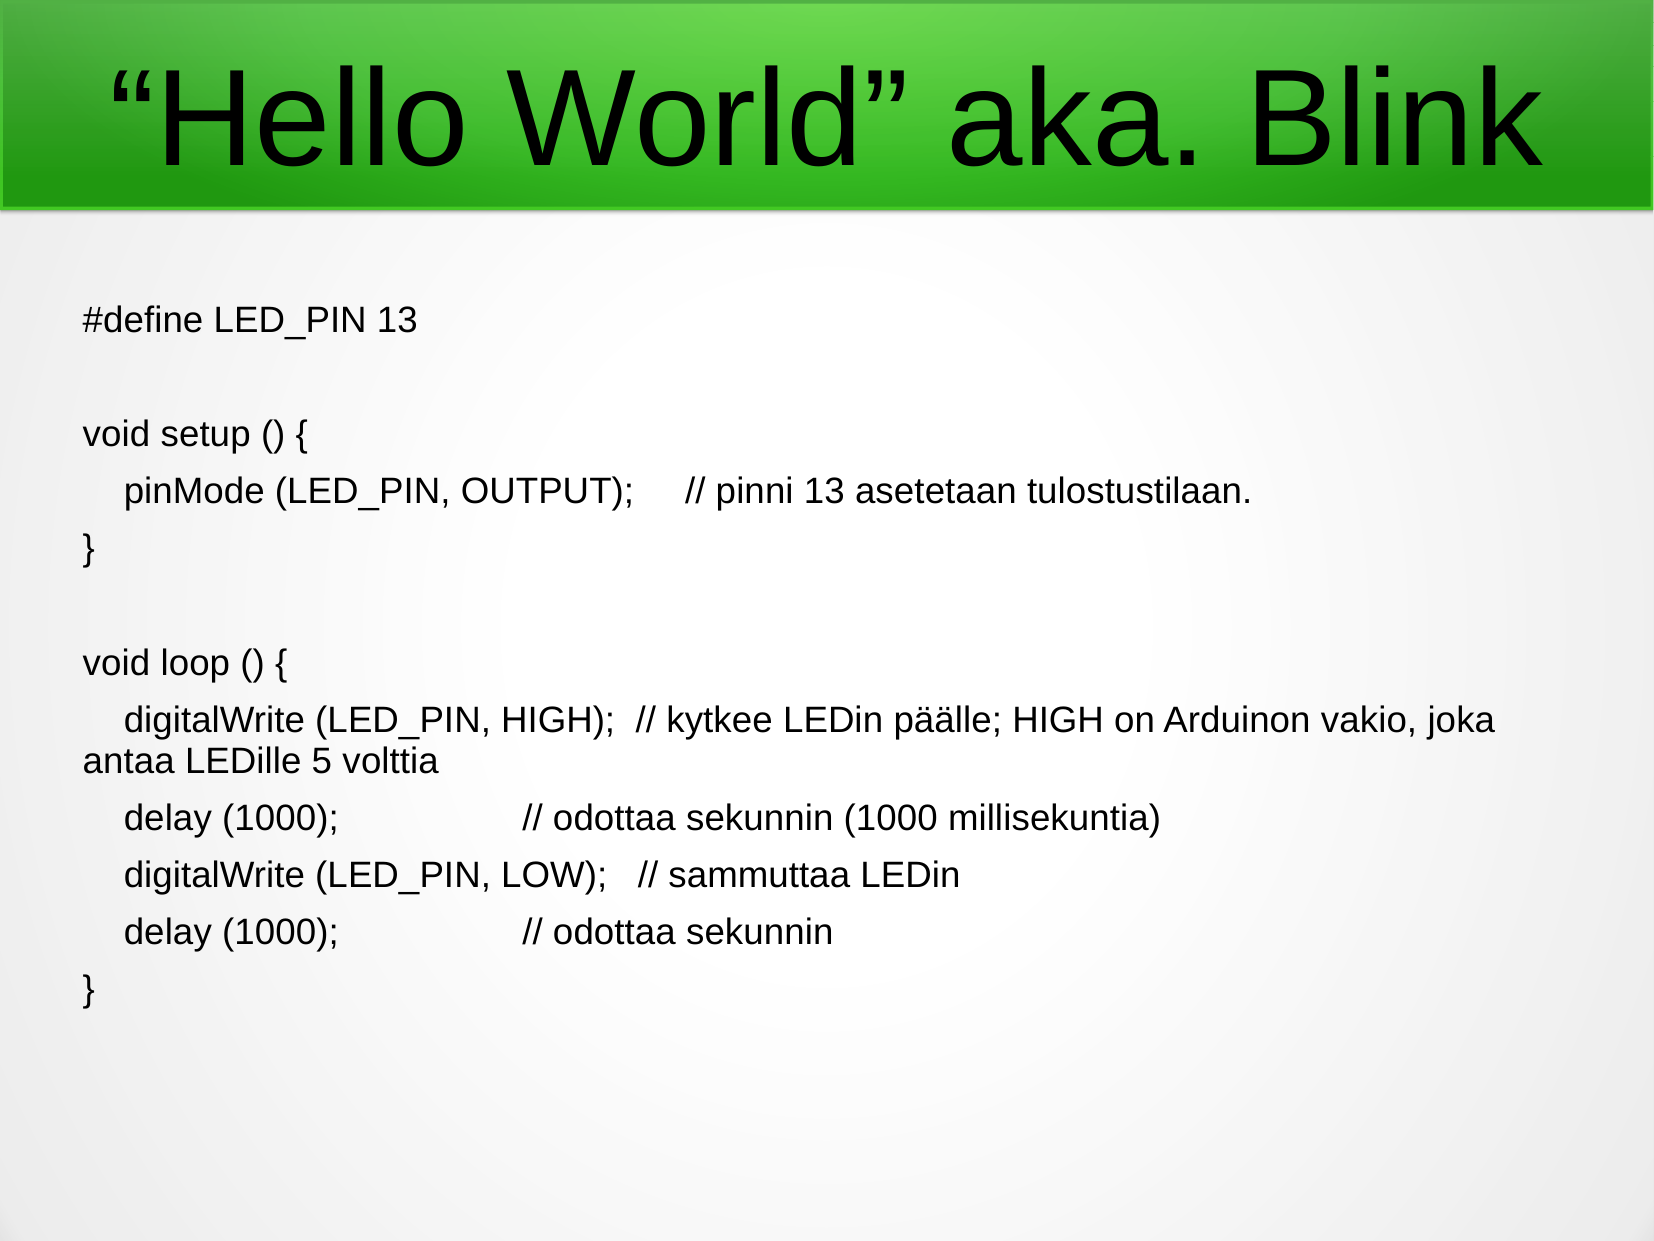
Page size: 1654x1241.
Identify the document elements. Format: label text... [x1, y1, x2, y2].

list #define LED_PIN 13 void setup () { pinMode (LED_PIN, OUTPUT); // pinni 13 asetetaan tulostustilaan. } void loop () { digitalWrite (LED_PIN, HIGH); // kytkee LEDin päälle; HIGH on Arduinon vakio, joka antaa LEDille 5 volttia delay (1000); // odottaa sekunnin (1000 millisekuntia) digitalWrite (LED_PIN, LOW); // sammuttaa LEDin delay (1000); // odottaa sekunnin } [82, 299, 1571, 1019]
title “Hello World” aka. Blink [82, 41, 1571, 196]
